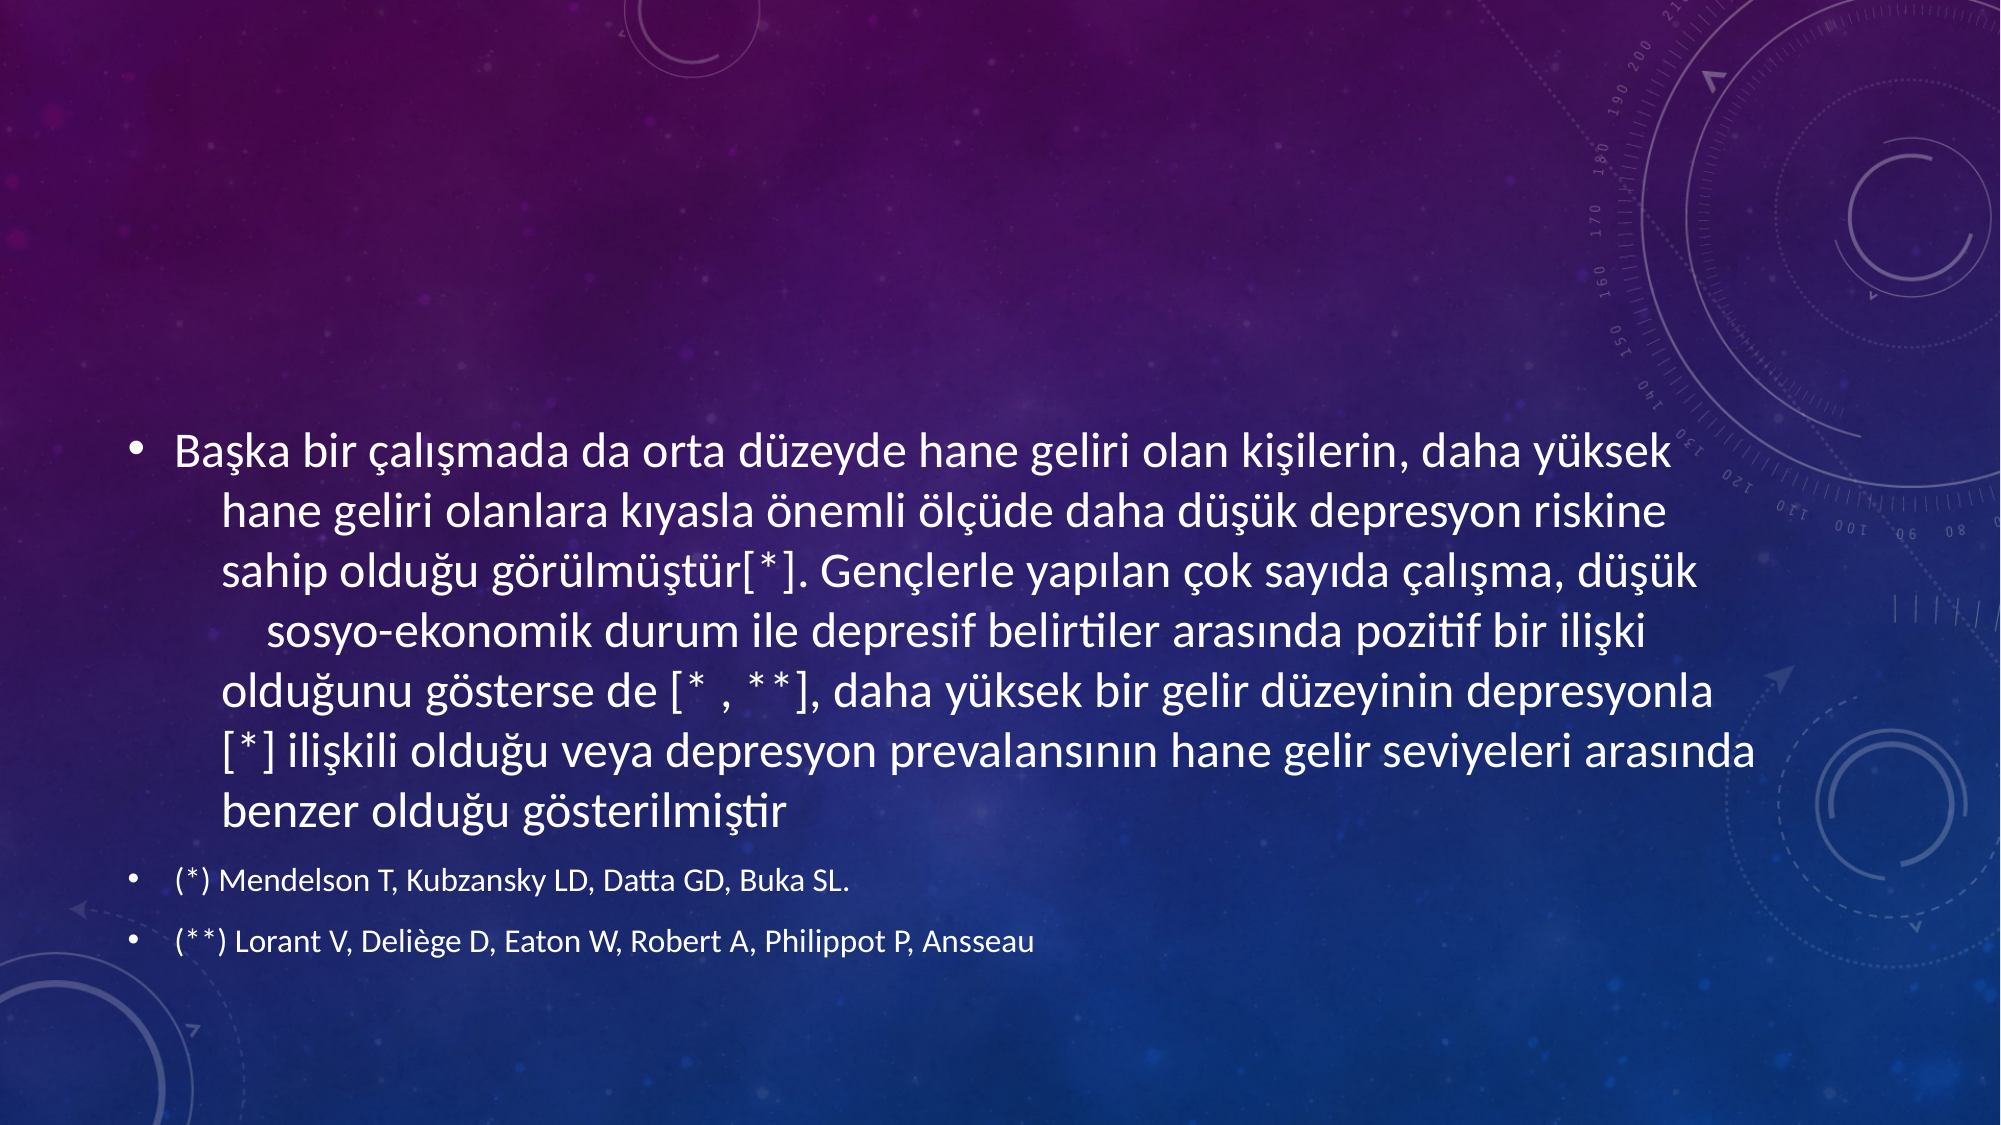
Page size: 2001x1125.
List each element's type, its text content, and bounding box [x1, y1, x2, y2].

list Başka bir çalışmada da orta düzeyde hane geliri olan kişilerin, daha yüksek hane geliri olanlara kıyasla önemli ölçüde daha düşük depresyon riskine sahip olduğu görülmüştür[*]. Gençlerle yapılan çok sayıda çalışma, düşük sosyo-ekonomik durum ile depresif belirtiler arasında pozitif bir ilişki olduğunu gösterse de [* , **], daha yüksek bir gelir düzeyinin depresyonla [*] ilişkili olduğu veya depresyon prevalansının hane gelir seviyeleri arasında benzer olduğu gösterilmiştir (*) Mendelson T, Kubzansky LD, Datta GD, Buka SL. (**) Lorant V, Deliège D, Eaton W, Robert A, Philippot P, Ansseau [112, 351, 1775, 1025]
